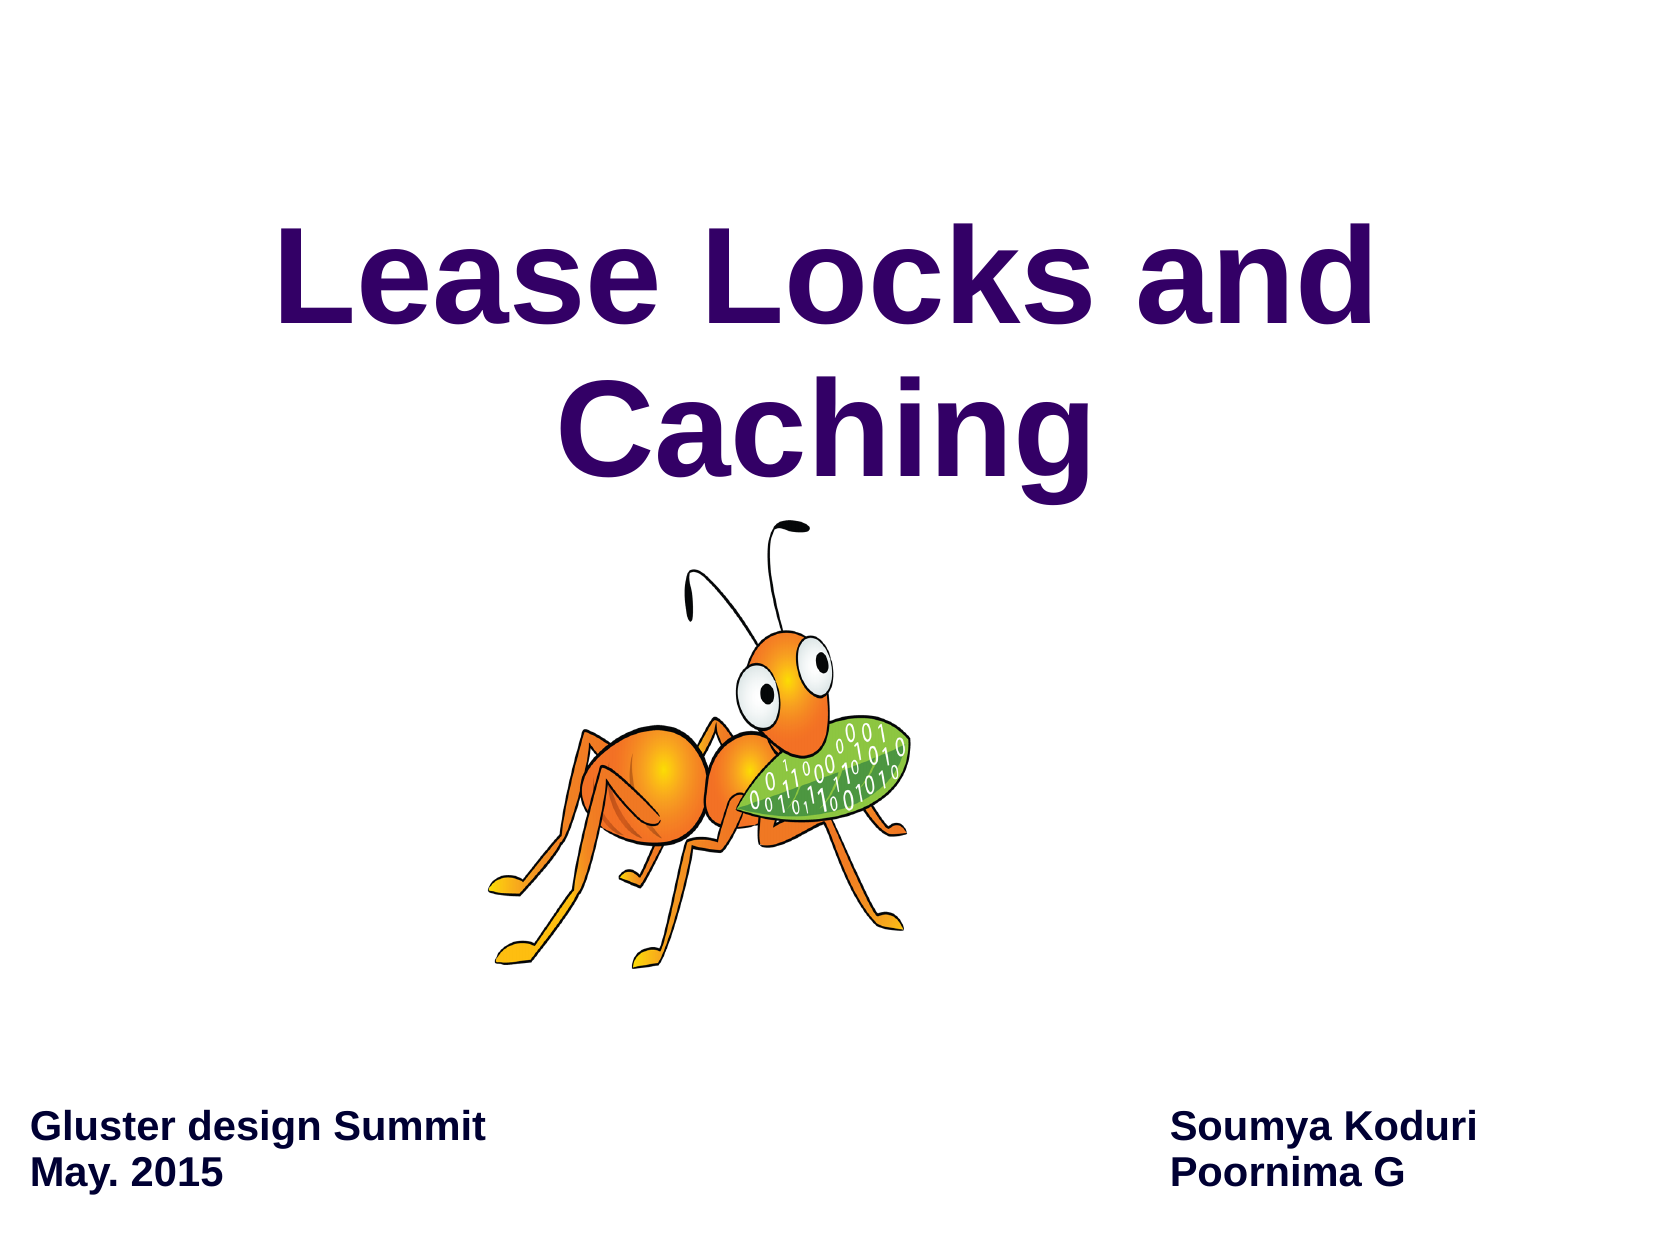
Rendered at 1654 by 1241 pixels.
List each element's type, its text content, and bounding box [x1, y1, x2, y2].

text_box Soumya Koduri Poornima G [1155, 1095, 1621, 1203]
subtitle Lease Locks and Caching [82, 198, 1571, 507]
text_box Gluster design Summit May. 2015 [15, 1095, 511, 1241]
picture [482, 514, 916, 976]
